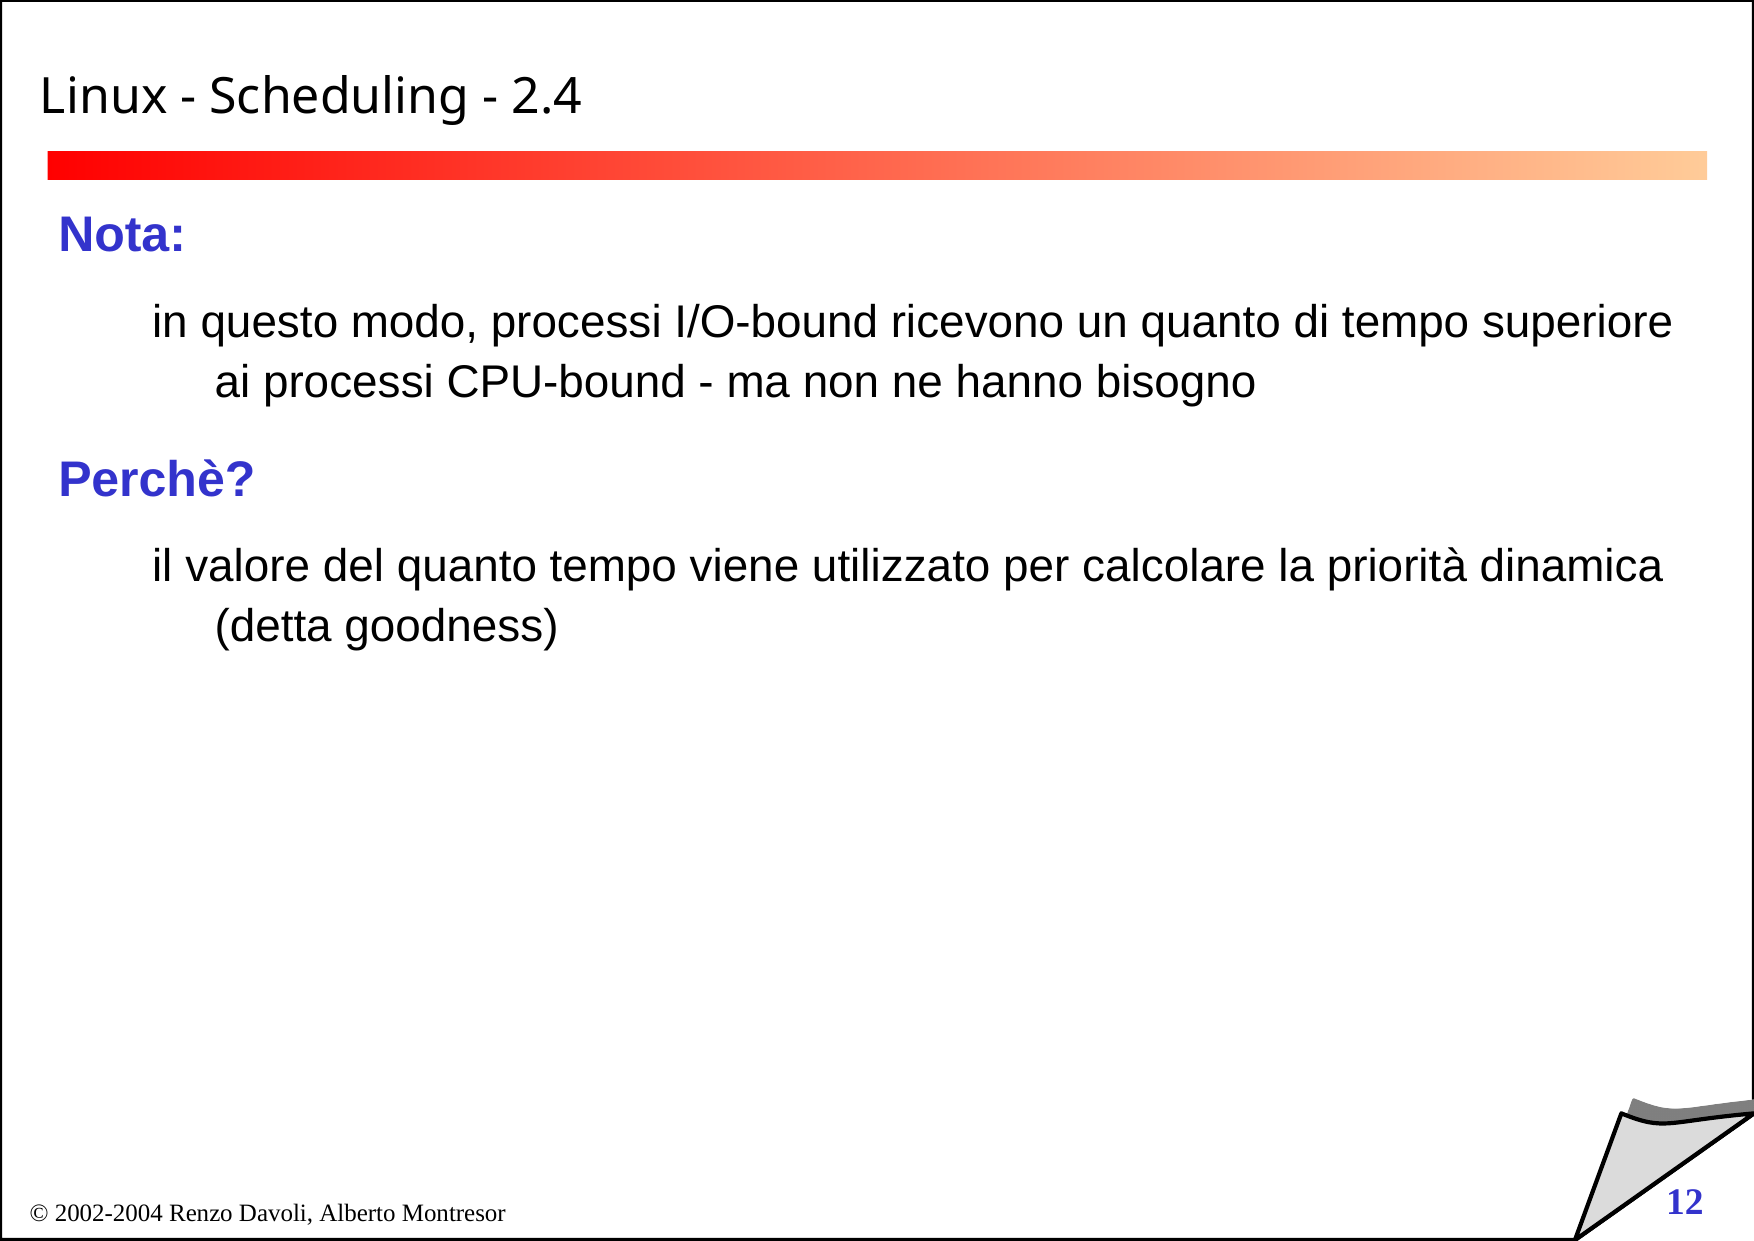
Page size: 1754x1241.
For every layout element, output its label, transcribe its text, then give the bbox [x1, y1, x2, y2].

list Nota: in questo modo, processi I/O-bound ricevono un quanto di tempo superiore ai processi CPU-bound - ma non ne hanno bisogno Perchè? il valore del quanto tempo viene utilizzato per calcolare la priorità dinamica (detta goodness) [58, 206, 1696, 815]
title Linux - Scheduling - 2.4 [40, 49, 1714, 144]
